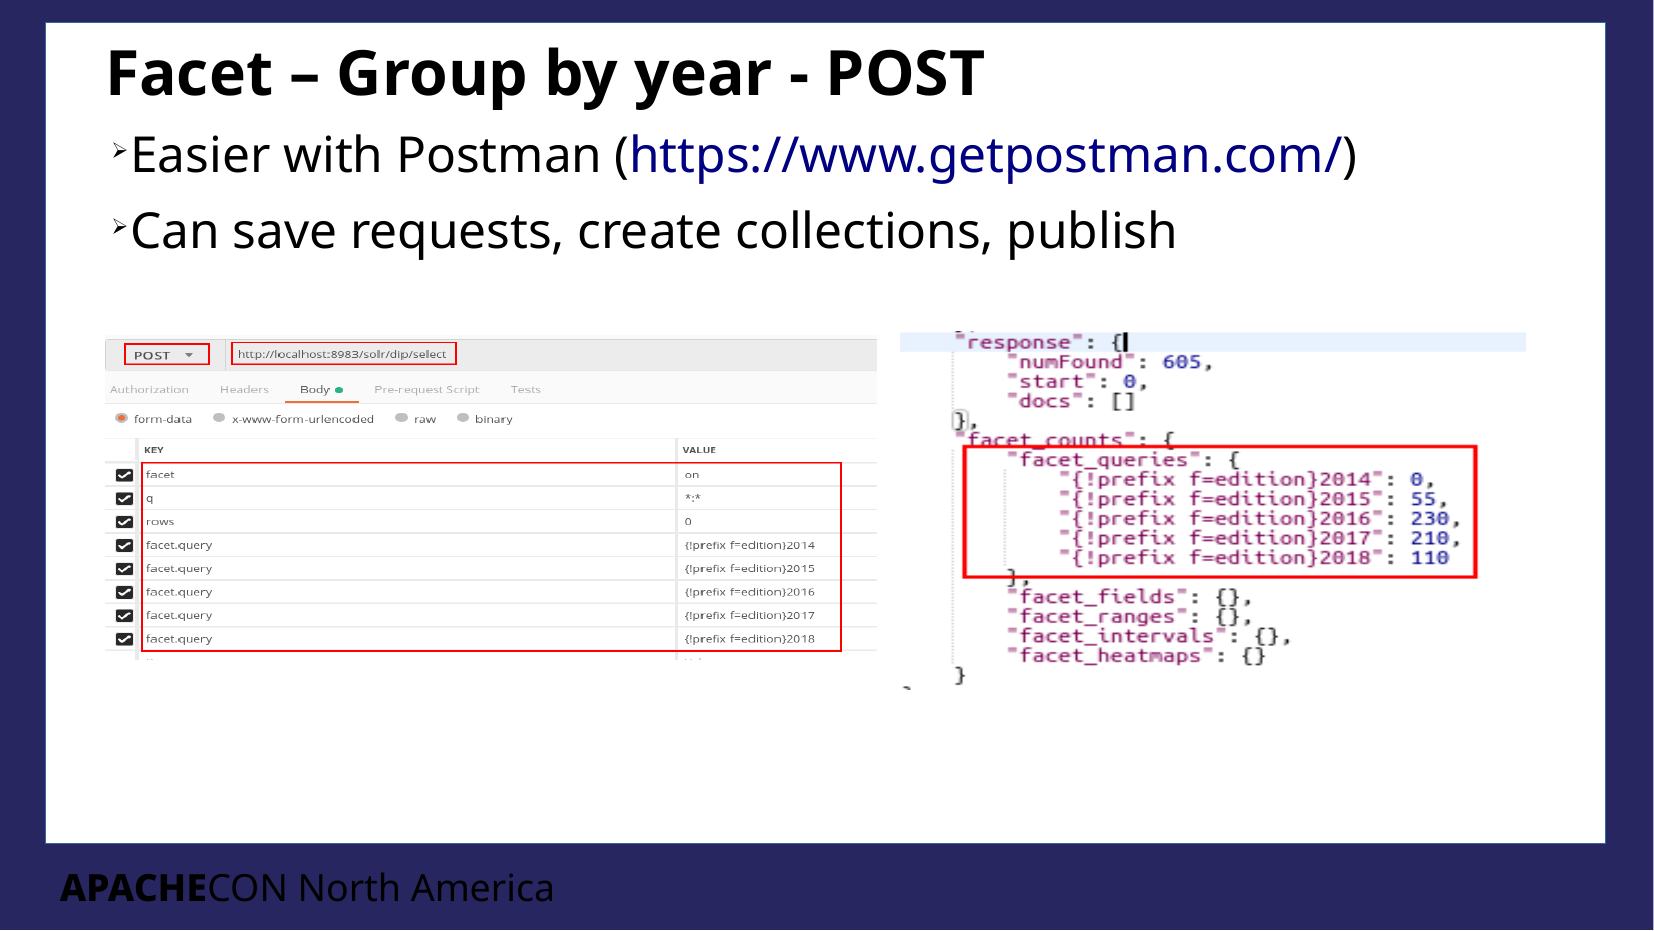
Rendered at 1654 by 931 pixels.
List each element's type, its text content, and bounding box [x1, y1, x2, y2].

picture [105, 335, 877, 661]
title Facet – Group by year - POST [105, 32, 1546, 110]
list Easier with Postman (https://www.getpostman.com/) Can save requests, create collections, publish [105, 120, 1538, 271]
picture [900, 331, 1526, 691]
